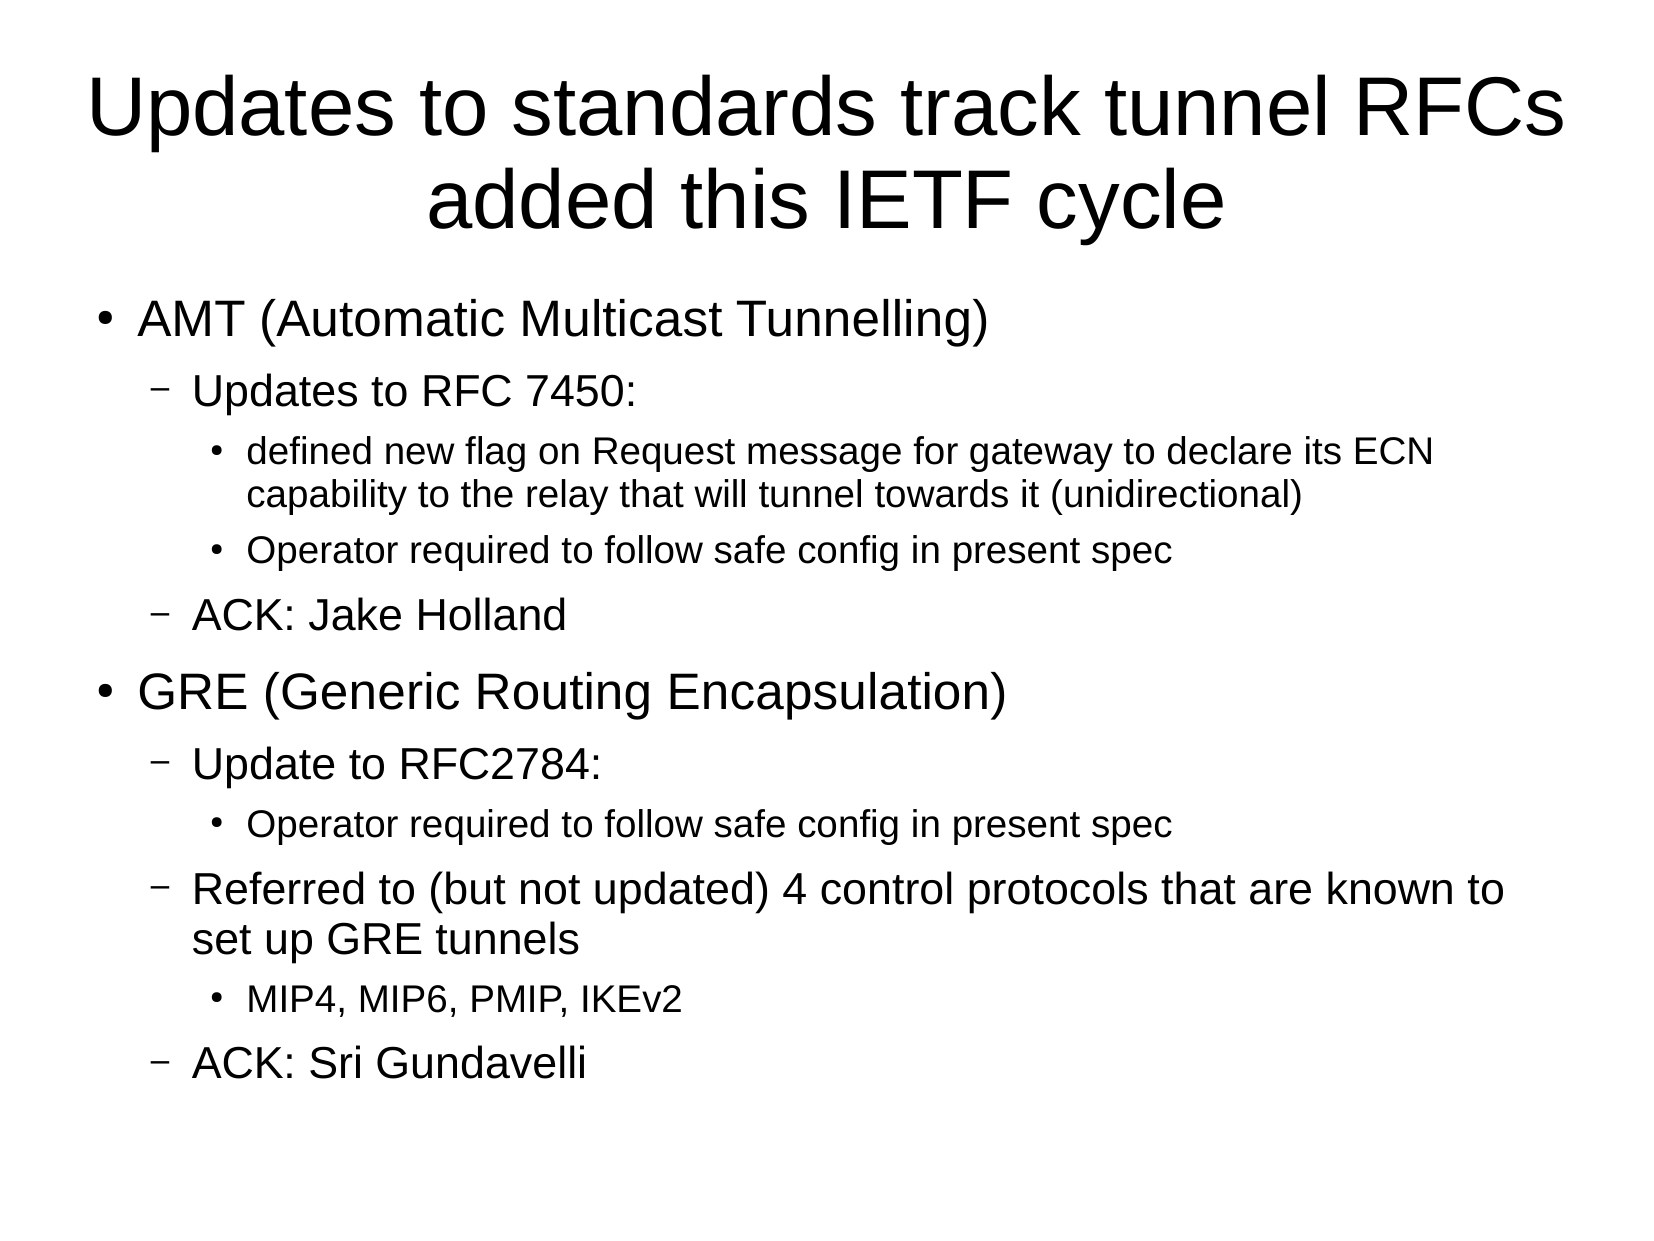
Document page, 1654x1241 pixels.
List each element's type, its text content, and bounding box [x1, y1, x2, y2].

list AMT (Automatic Multicast Tunnelling) Updates to RFC 7450: defined new flag on Request message for gateway to declare its ECN capability to the relay that will tunnel towards it (unidirectional) Operator required to follow safe config in present spec ACK: Jake Holland GRE (Generic Routing Encapsulation) Update to RFC2784: Operator required to follow safe config in present spec Referred to (but not updated) 4 control protocols that are known to set up GRE tunnels MIP4, MIP6, PMIP, IKEv2 ACK: Sri Gundavelli [82, 290, 1571, 1099]
title Updates to standards track tunnel RFCs added this IETF cycle [82, 49, 1571, 257]
